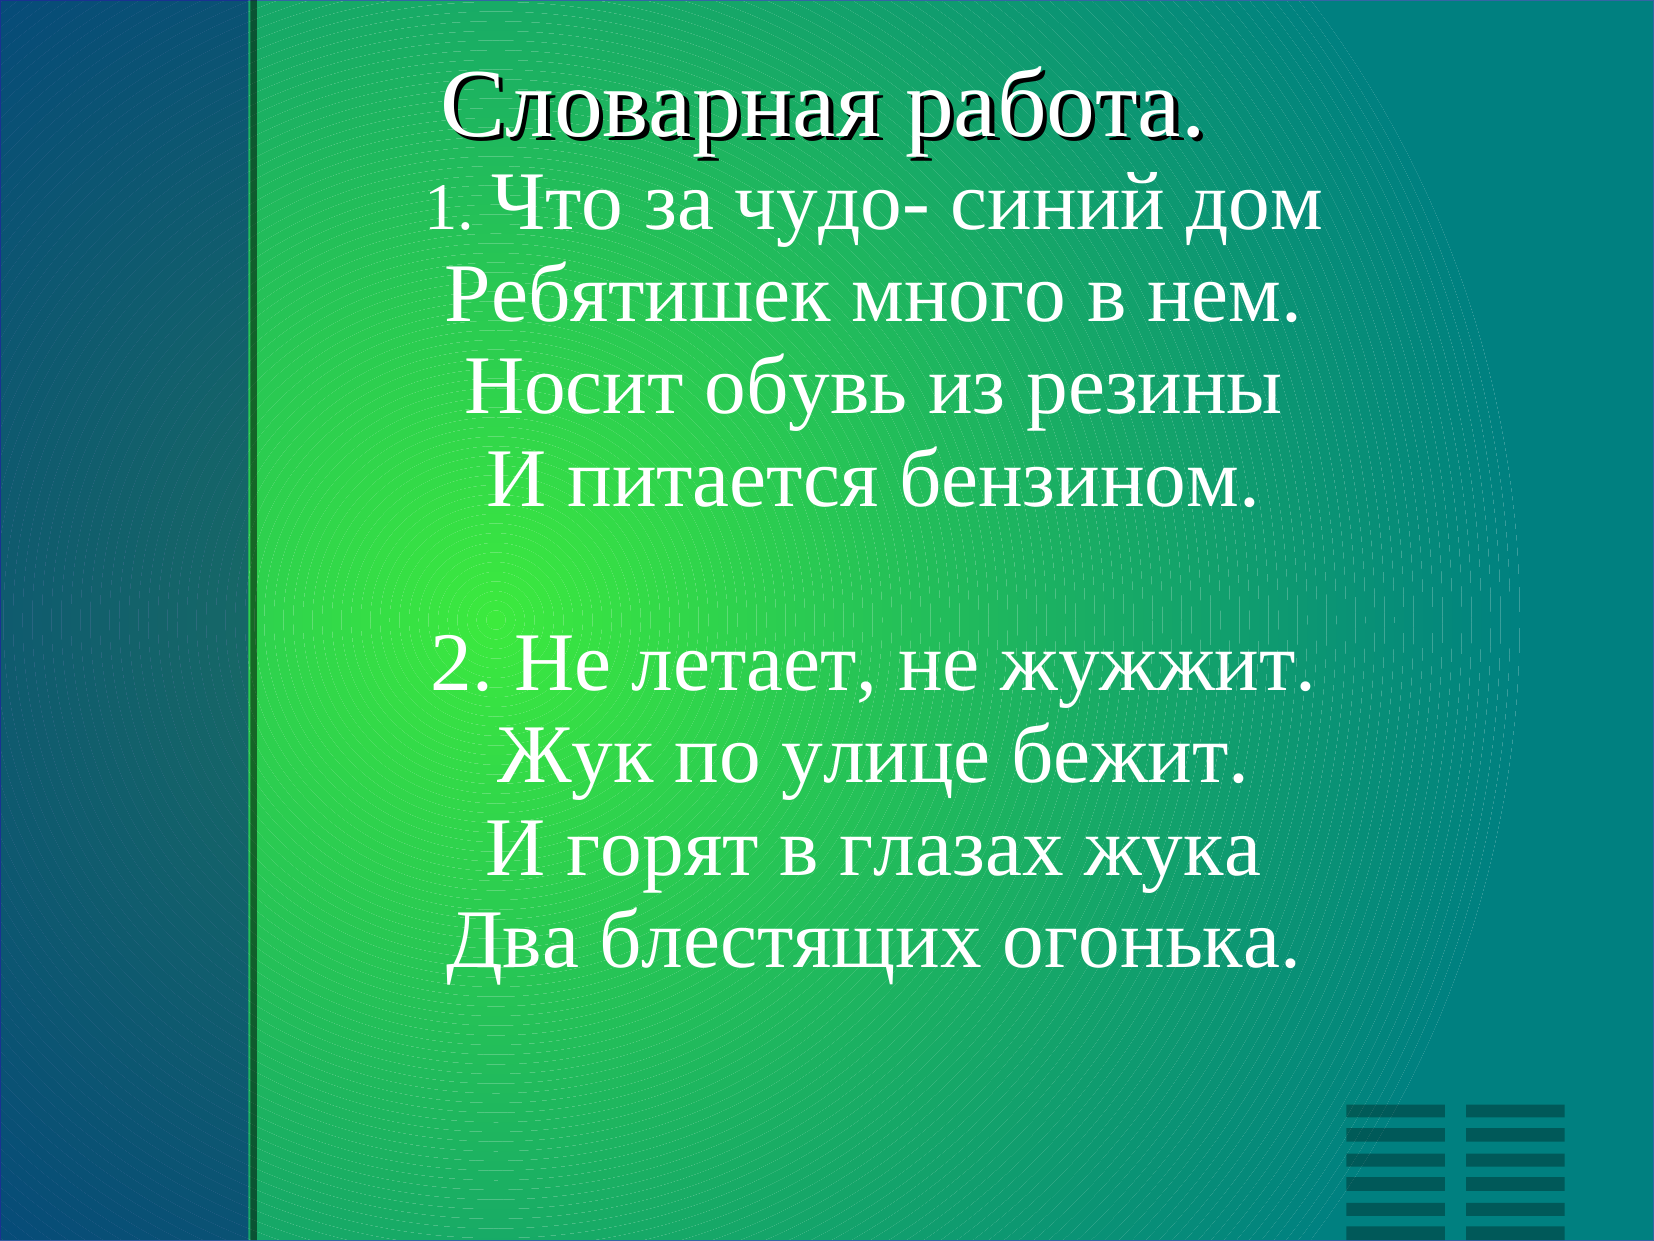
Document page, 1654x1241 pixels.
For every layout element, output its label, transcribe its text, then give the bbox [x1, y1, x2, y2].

title Словарная работа. [117, 0, 1530, 208]
subtitle 1. Что за чудо- синий дом Ребятишек много в нем. Носит обувь из резины И питается бензином. 2. Не летает, не жужжит. Жук по улице бежит. И горят в глазах жука Два блестящих огонька. [178, 155, 1570, 1241]
